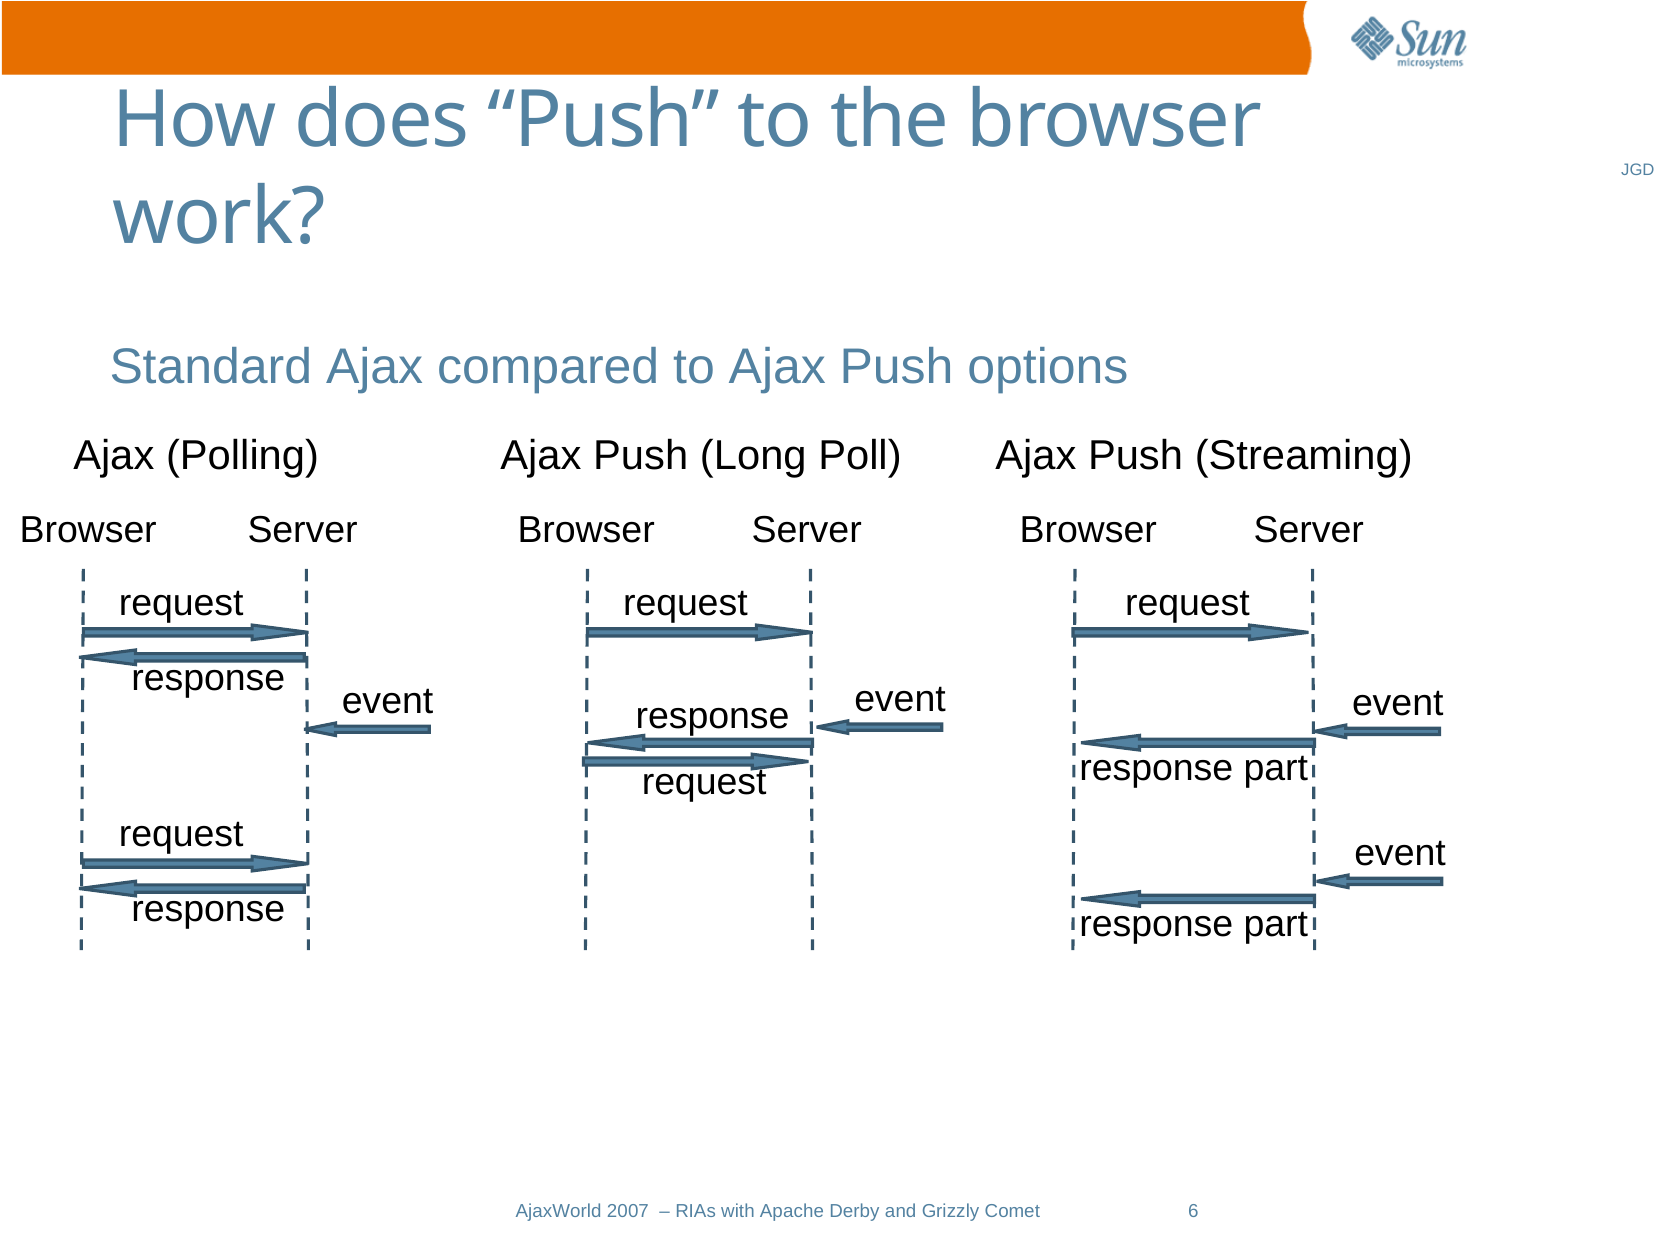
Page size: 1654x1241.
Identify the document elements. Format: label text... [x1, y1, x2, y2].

text_box event [839, 669, 961, 728]
text_box Ajax Push (Streaming) [980, 424, 1429, 487]
text_box [816, 722, 942, 734]
text_box event [1337, 674, 1459, 732]
text_box response [116, 649, 301, 707]
text_box [83, 857, 309, 871]
text_box response [116, 880, 301, 938]
text_box Ajax Push (Long Poll) [485, 424, 917, 487]
text_box request [104, 574, 259, 632]
text_box request [627, 753, 782, 811]
text_box response part [1064, 738, 1324, 797]
text_box Browser [502, 501, 670, 559]
text_box [83, 625, 309, 640]
text_box Server [1238, 501, 1379, 559]
text_box [304, 724, 430, 736]
text_box request [608, 574, 763, 632]
text_box [587, 625, 813, 640]
title How does “Push” to the browser work? [112, 94, 1417, 264]
text_box [1314, 726, 1440, 738]
text_box request [1110, 574, 1265, 632]
text_box [782, 758, 809, 765]
text_box [583, 757, 627, 766]
text_box [79, 652, 116, 663]
text_box response [620, 686, 805, 745]
text_box [79, 883, 116, 894]
text_box Standard Ajax compared to Ajax Push options [102, 333, 1378, 423]
text_box Server [736, 501, 877, 559]
text_box response part [1064, 894, 1324, 953]
text_box event [326, 671, 449, 730]
text_box request [104, 805, 259, 863]
text_box Browser [1004, 501, 1172, 559]
text_box [587, 738, 813, 751]
list [112, 337, 1463, 1030]
text_box [1072, 626, 1309, 640]
text_box Browser [4, 501, 172, 559]
text_box [1316, 876, 1442, 888]
text_box Server [232, 501, 373, 559]
picture [1, 1, 1502, 77]
text_box Ajax (Polling) [58, 424, 335, 487]
text_box event [1339, 824, 1461, 882]
